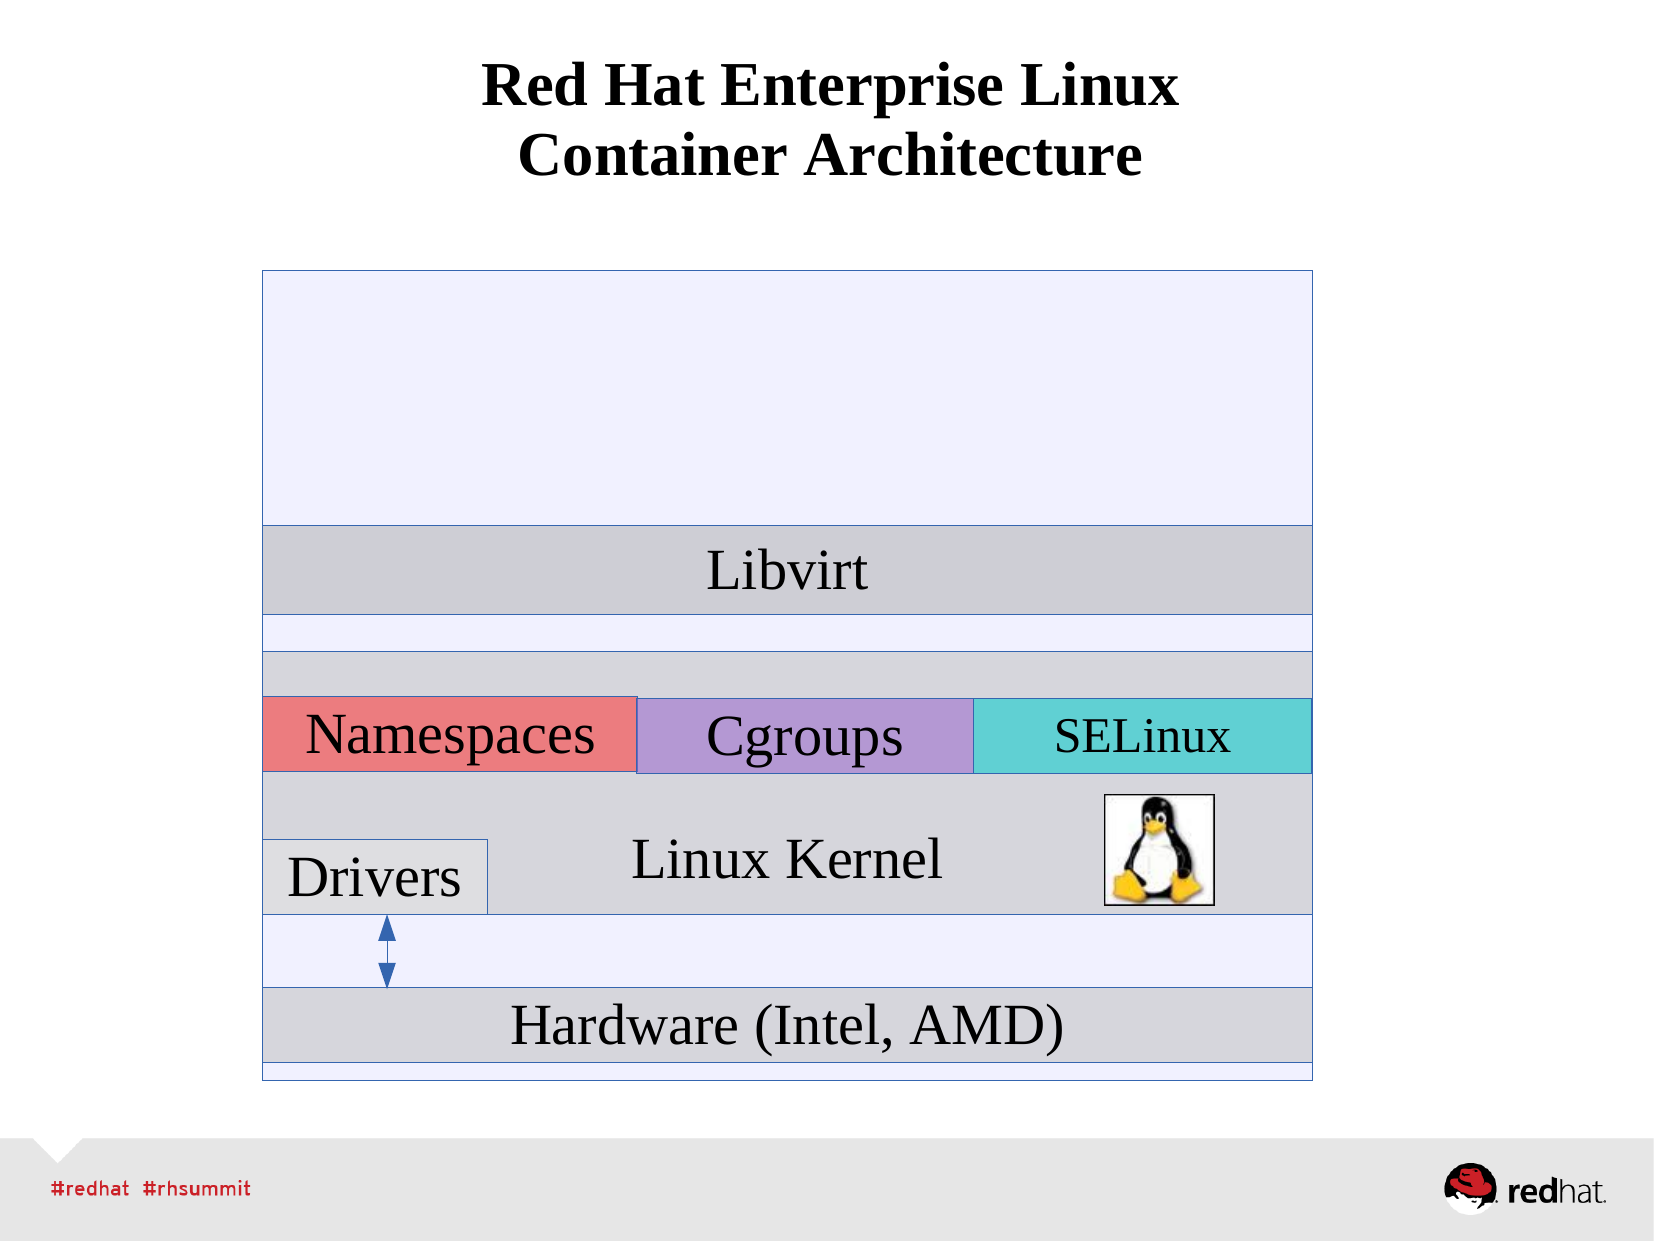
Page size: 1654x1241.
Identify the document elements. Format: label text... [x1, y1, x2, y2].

text_box [262, 270, 1313, 525]
text_box [388, 915, 1313, 987]
text_box Libvirt [262, 525, 1313, 615]
text_box [262, 615, 1313, 651]
picture [0, 0, 1654, 1241]
title Red Hat Enterprise Linux Container Architecture [86, 25, 1576, 214]
text_box SELinux [973, 698, 1312, 774]
text_box Drivers [262, 839, 488, 915]
text_box [262, 915, 387, 987]
text_box Cgroups [636, 698, 973, 774]
text_box Namespaces [262, 696, 638, 772]
text_box Hardware (Intel, AMD) [262, 987, 1313, 1063]
text_box Linux Kernel [262, 651, 1313, 915]
text_box [262, 1063, 1313, 1081]
